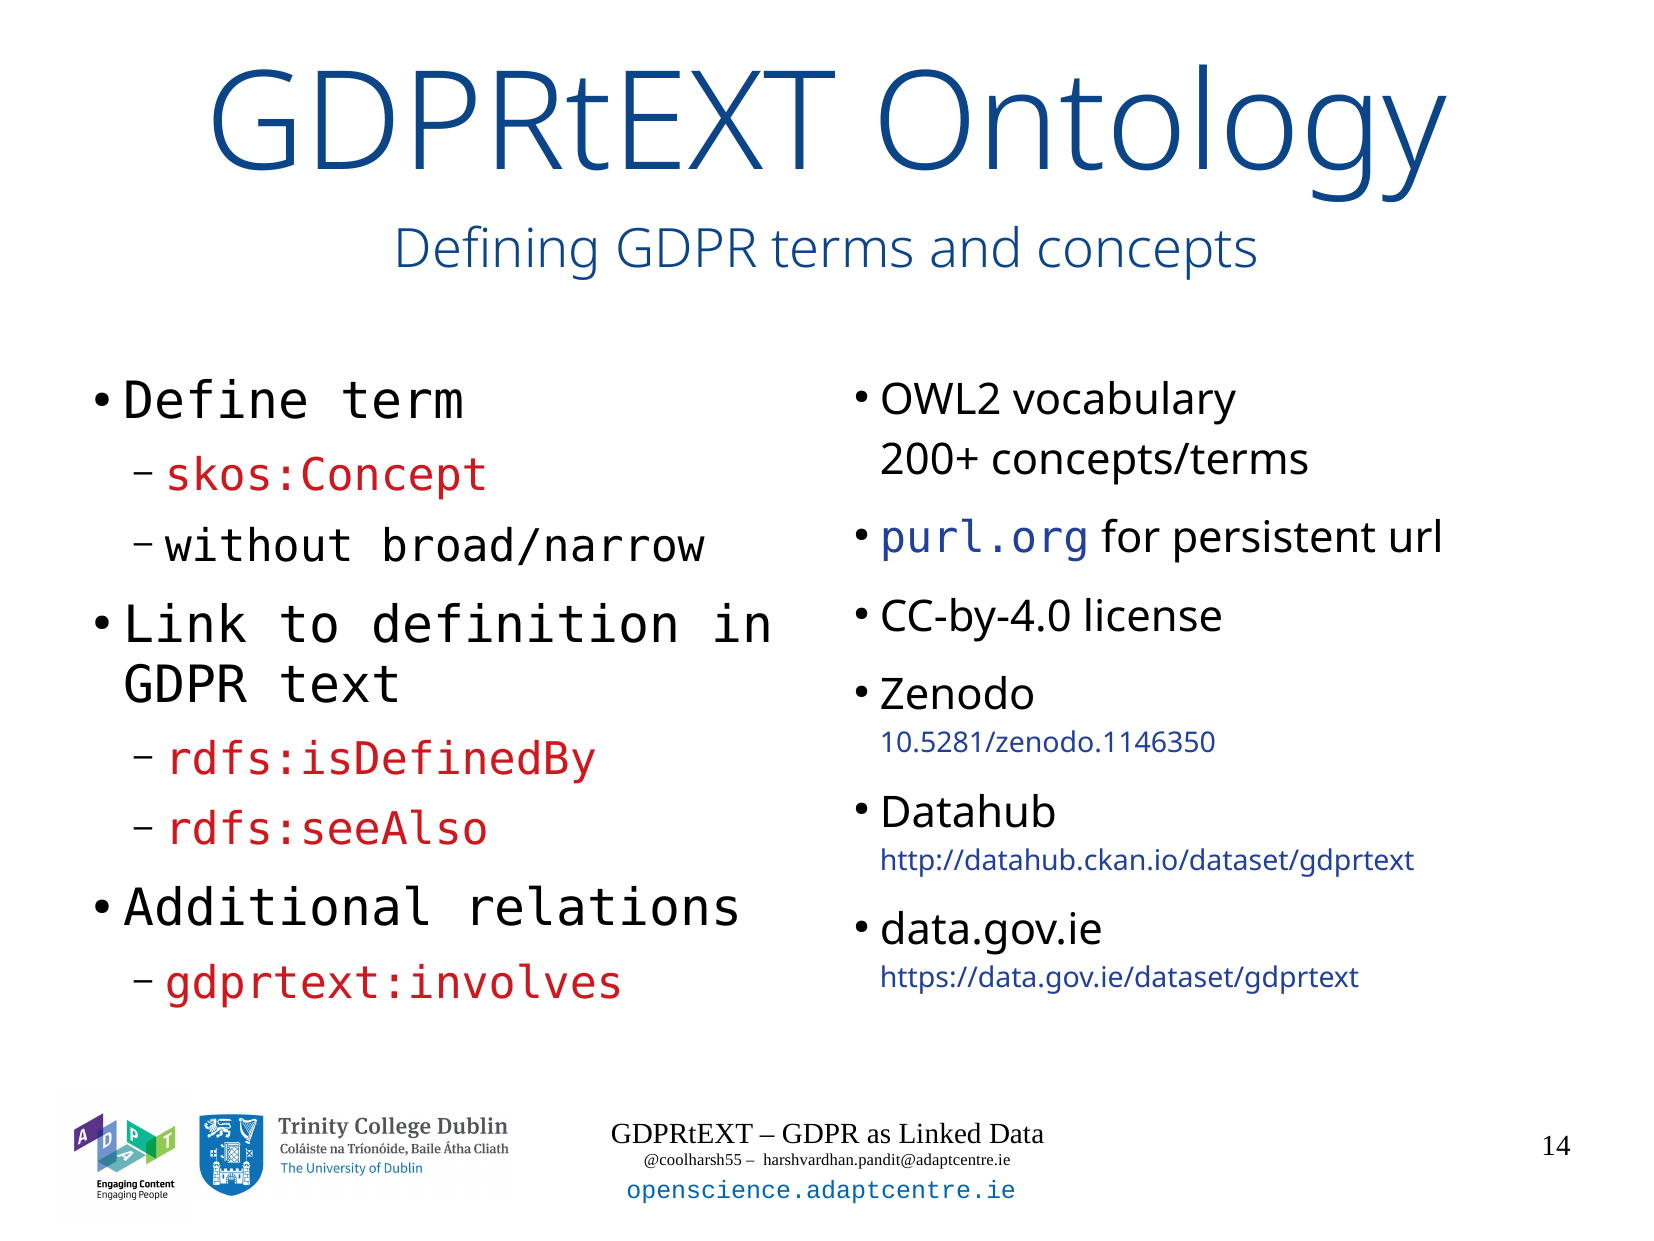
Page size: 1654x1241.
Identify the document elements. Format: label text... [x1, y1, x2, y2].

picture [196, 1111, 512, 1199]
list Define term skos:Concept without broad/narrow Link to definition in GDPR text rdfs:isDefinedBy rdfs:seeAlso Additional relations gdprtext:involves [82, 290, 809, 1010]
title GDPRtEXT Ontology Defining GDPR terms and concepts [82, 41, 1571, 265]
list OWL2 vocabulary 200+ concepts/terms purl.org for persistent url CC-by-4.0 license Zenodo 10.5281/zenodo.1146350 Datahub http://datahub.ckan.io/dataset/gdprtext data.gov.ie https://data.gov.ie/dataset/gdprtext [845, 290, 1572, 1010]
picture [54, 1086, 195, 1227]
